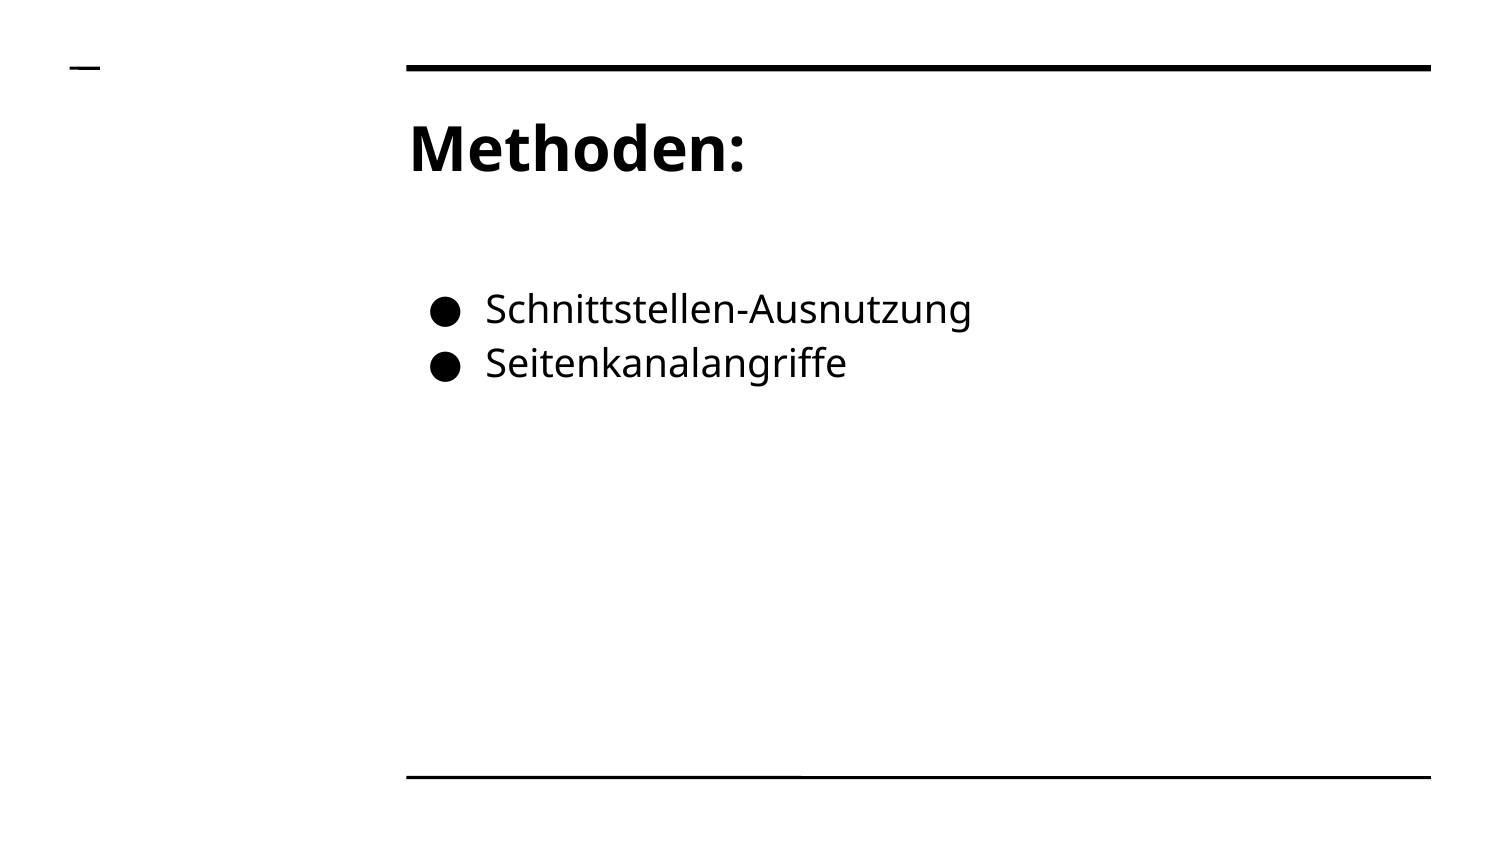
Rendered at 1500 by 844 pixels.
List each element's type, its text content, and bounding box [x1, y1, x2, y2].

list Schnittstellen-Ausnutzung Seitenkanalangriffe [395, 261, 1433, 755]
title Methoden: [393, 94, 1431, 199]
